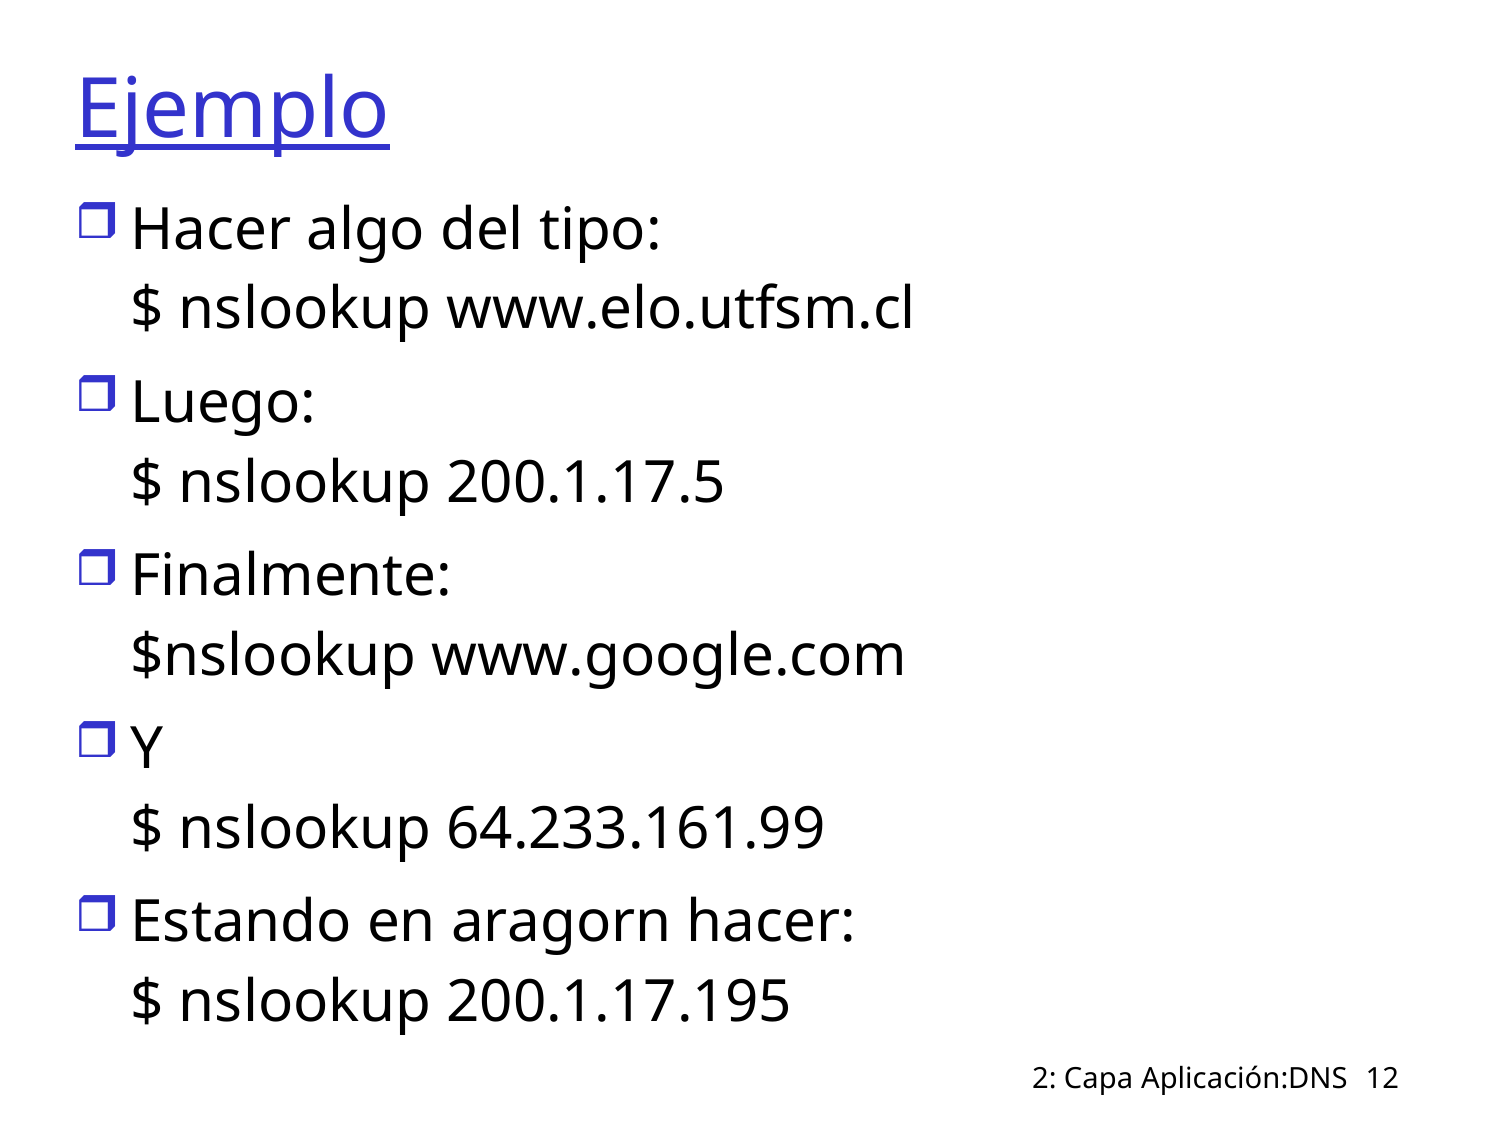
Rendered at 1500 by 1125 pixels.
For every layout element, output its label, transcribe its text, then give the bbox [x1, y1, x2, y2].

title Ejemplo [75, 23, 1426, 187]
list Hacer algo del tipo: $ nslookup www.elo.utfsm.cl Luego: $ nslookup 200.1.17.5 Finalmente: $nslookup www.google.com Y $ nslookup 64.233.161.99 Estando en aragorn hacer: $ nslookup 200.1.17.195 [75, 187, 1426, 924]
